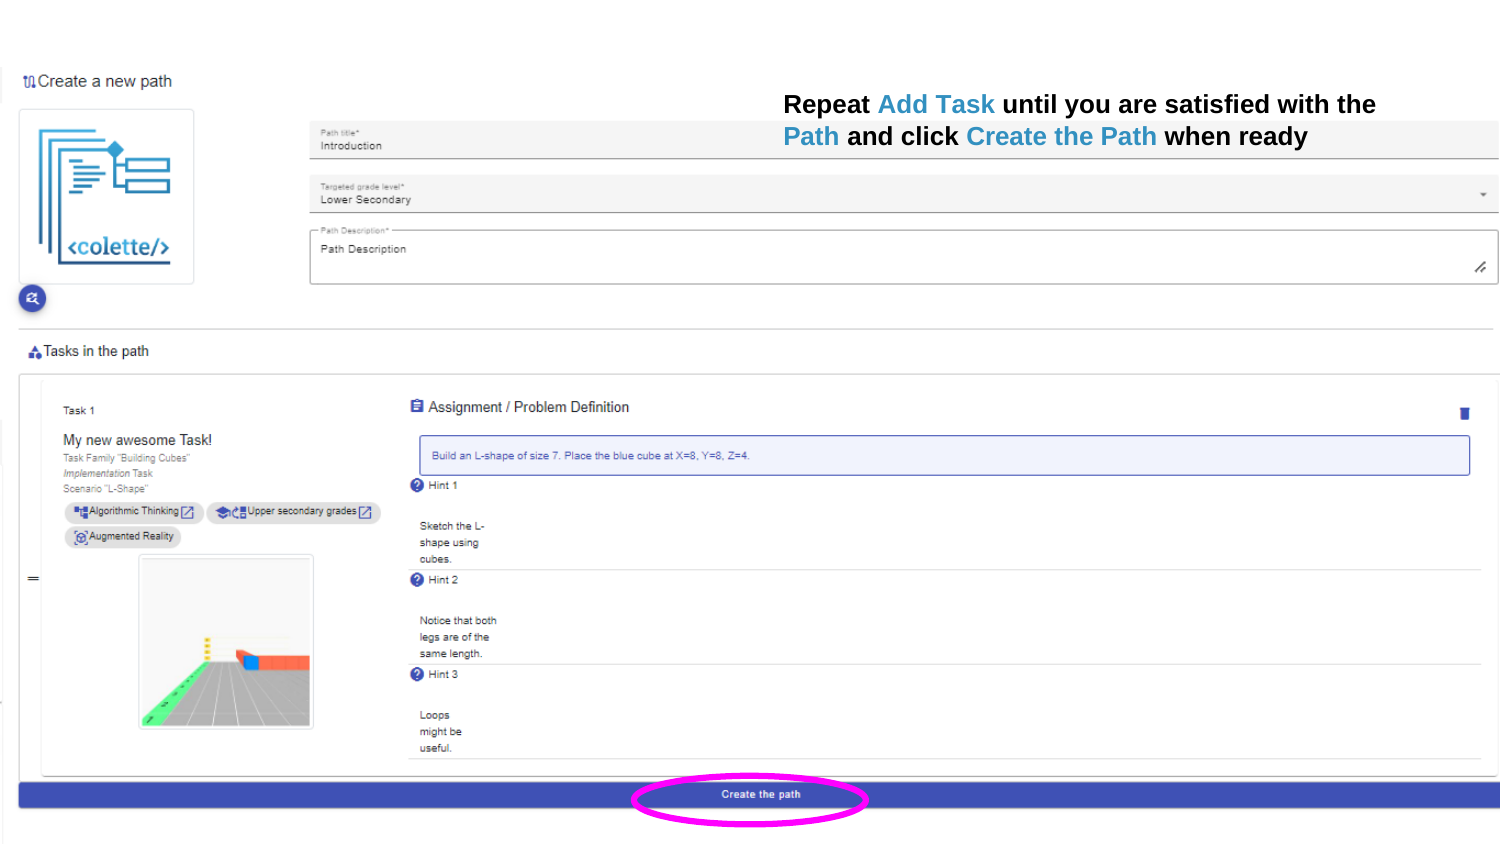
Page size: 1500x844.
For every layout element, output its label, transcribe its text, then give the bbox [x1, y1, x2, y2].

picture [0, 67, 1500, 844]
title Repeat Add Task until you are satisfied with the Path and click Create the Path when ready [768, 72, 1449, 167]
